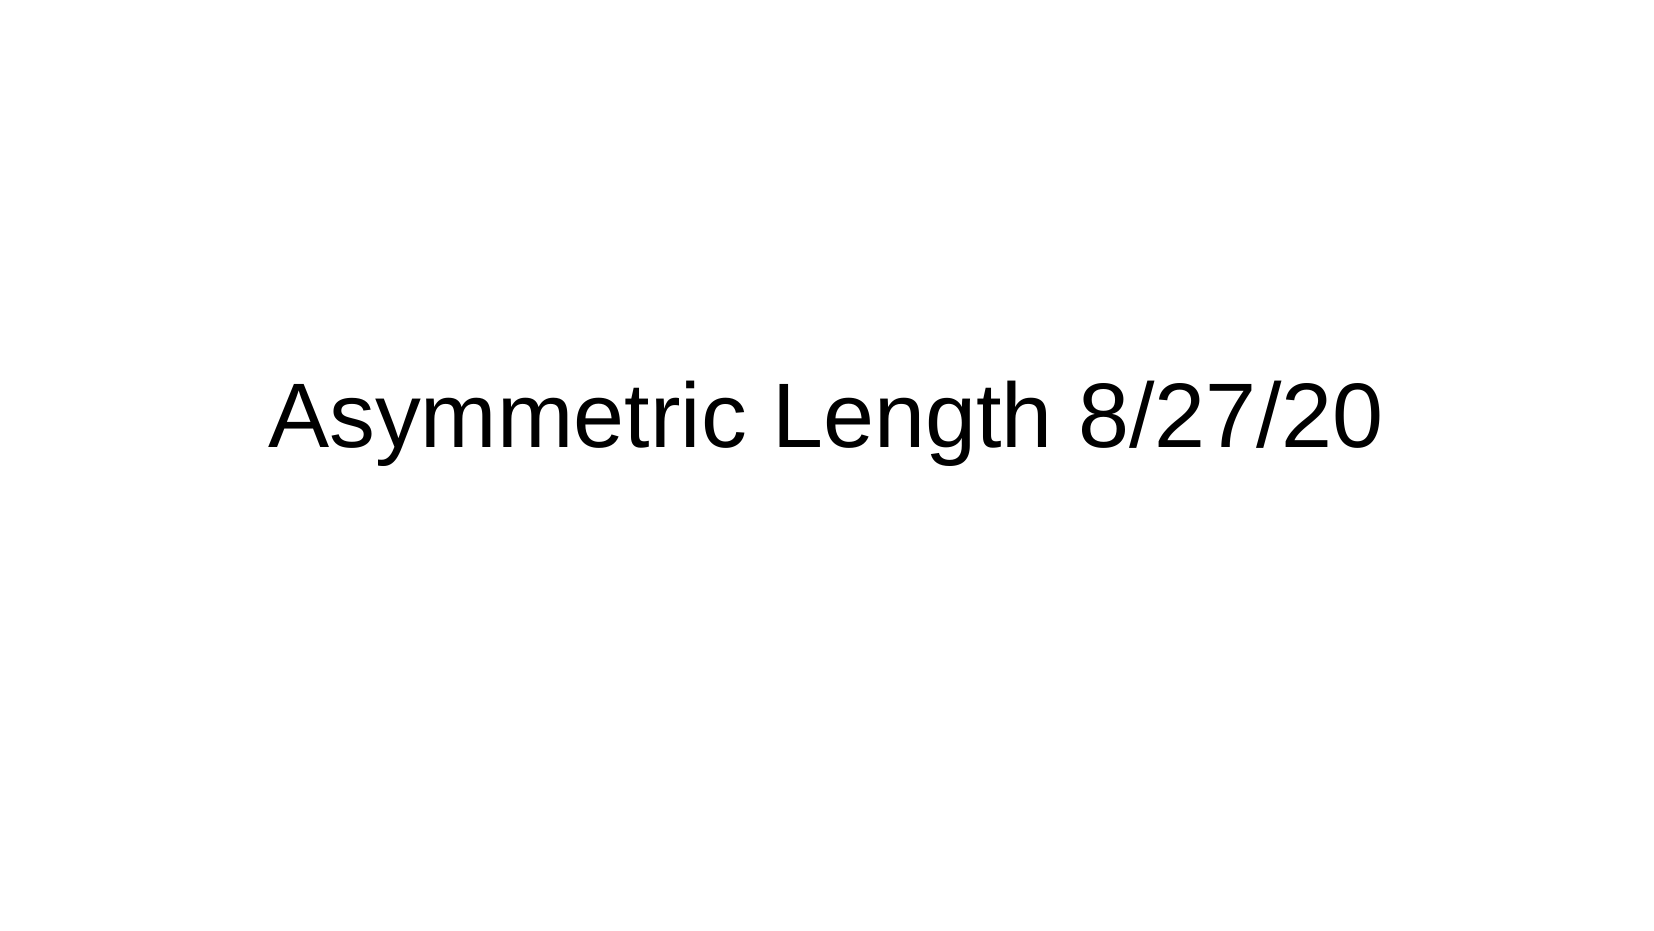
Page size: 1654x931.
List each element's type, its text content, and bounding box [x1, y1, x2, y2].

title Asymmetric Length 8/27/20 [82, 338, 1571, 494]
